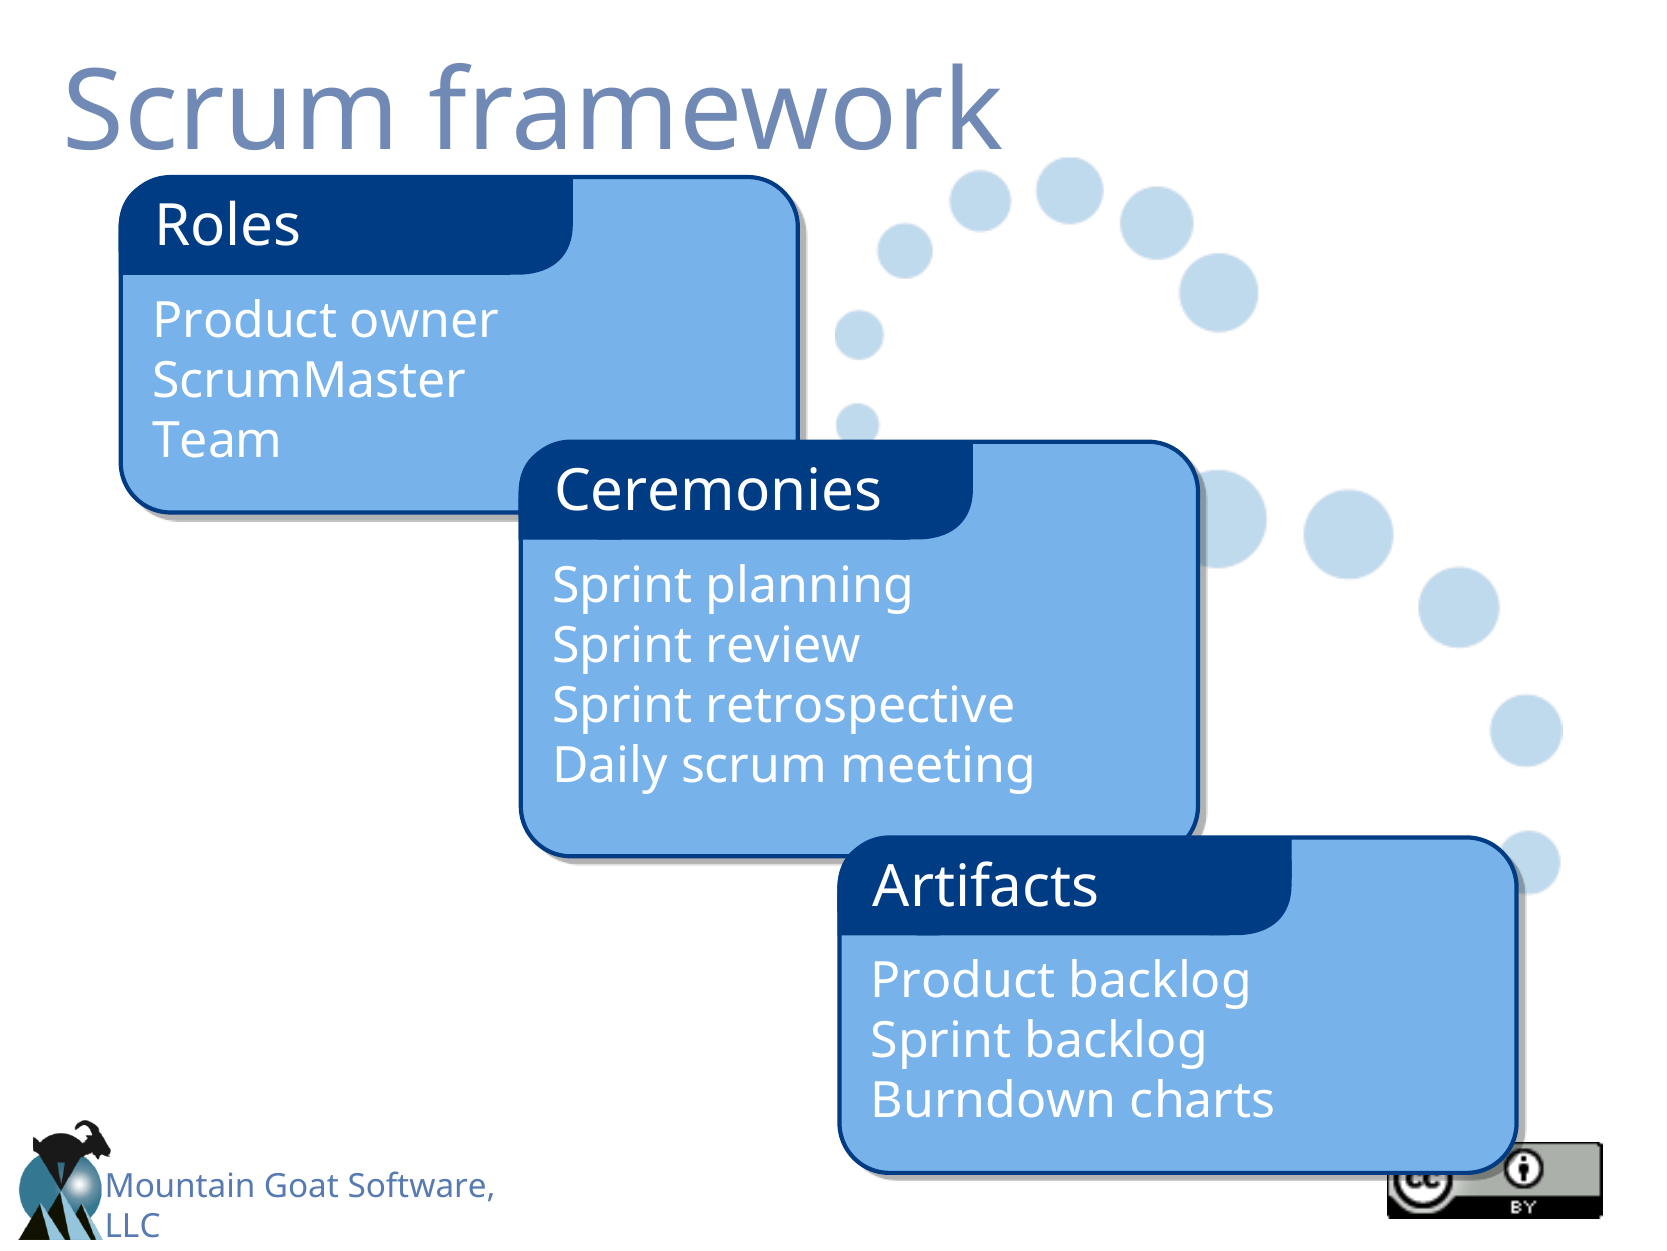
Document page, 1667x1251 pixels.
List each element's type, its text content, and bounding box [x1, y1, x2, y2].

picture [18, 1120, 111, 1240]
text_box Ceremonies [545, 443, 934, 536]
picture [835, 857, 845, 1096]
text_box Product owner ScrumMaster Team [143, 279, 605, 496]
text_box Product backlog Sprint backlog Burndown charts [862, 939, 1482, 1157]
text_box Roles [145, 179, 494, 271]
picture [1387, 1142, 1603, 1219]
text_box Sprint planning Sprint review Sprint retrospective Daily scrum meeting [543, 543, 1148, 828]
text_box Artifacts [864, 839, 1213, 932]
picture [835, 194, 1563, 1096]
title Scrum framework [56, 18, 1609, 194]
text_box [118, 177, 1517, 1173]
